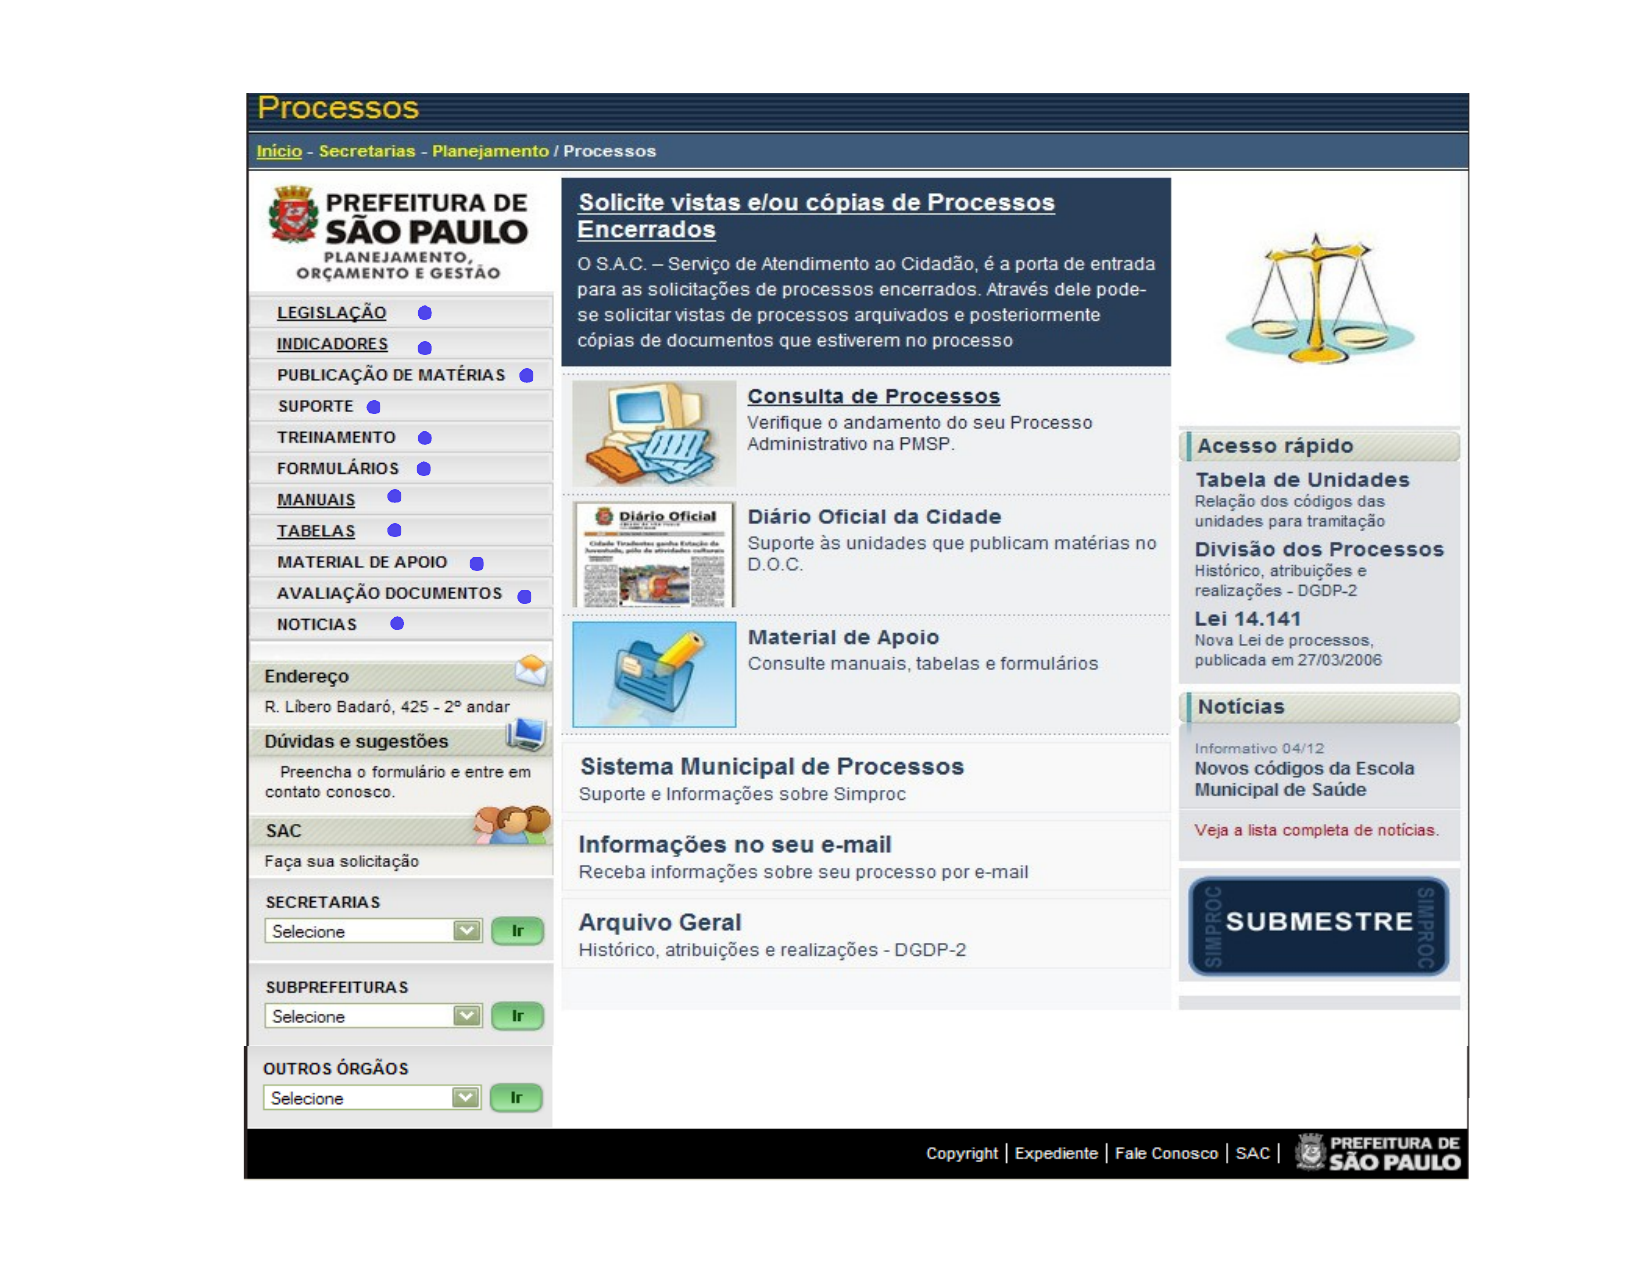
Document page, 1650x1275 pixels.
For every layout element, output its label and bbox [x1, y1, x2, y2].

text_box [244, 94, 1469, 1181]
